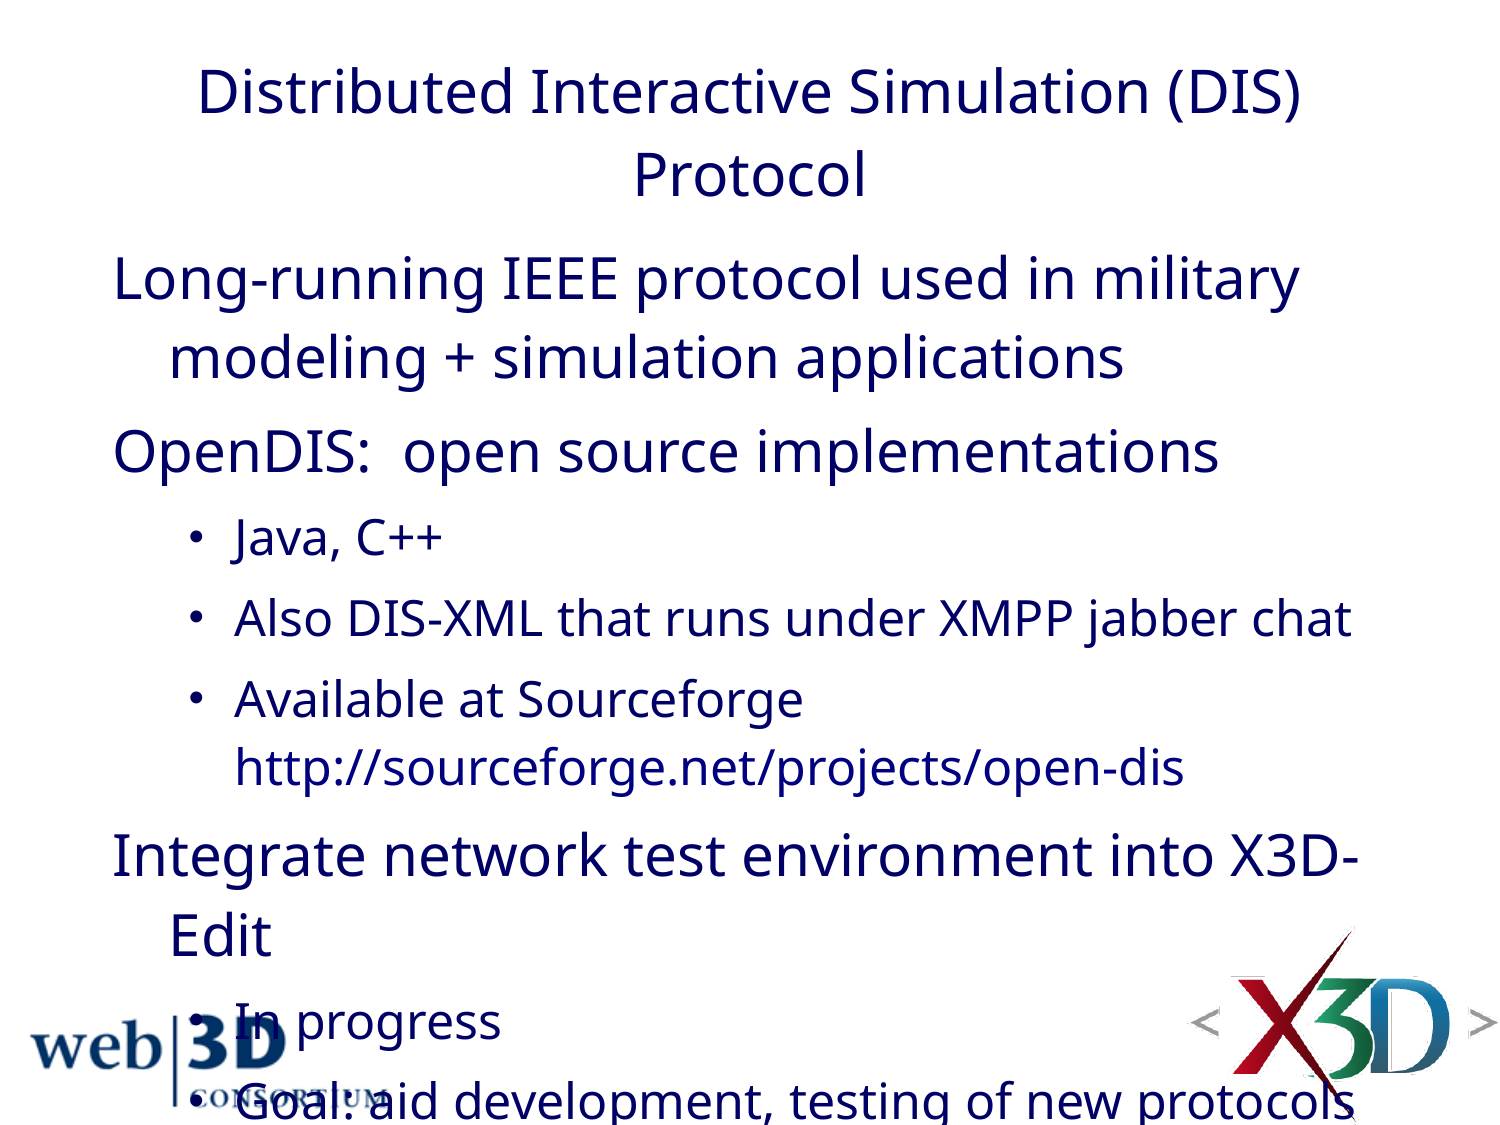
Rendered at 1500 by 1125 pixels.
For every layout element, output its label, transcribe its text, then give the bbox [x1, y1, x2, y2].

picture [375, 1106, 388, 1116]
picture [277, 1095, 293, 1116]
picture [308, 1106, 321, 1116]
list Long-running IEEE protocol used in military modeling + simulation applications OpenDIS: open source implementations Java, C++ Also DIS-XML that runs under XMPP jabber chat Available at Sourceforge http://sourceforge.net/projects/open-dis Integrate network test environment into X3D-Edit In progress Goal: aid development, testing of new protocols [112, 237, 1388, 986]
picture [1187, 926, 1500, 1125]
title Distributed Interactive Simulation (DIS) Protocol [75, 37, 1426, 226]
picture [12, 998, 413, 1118]
